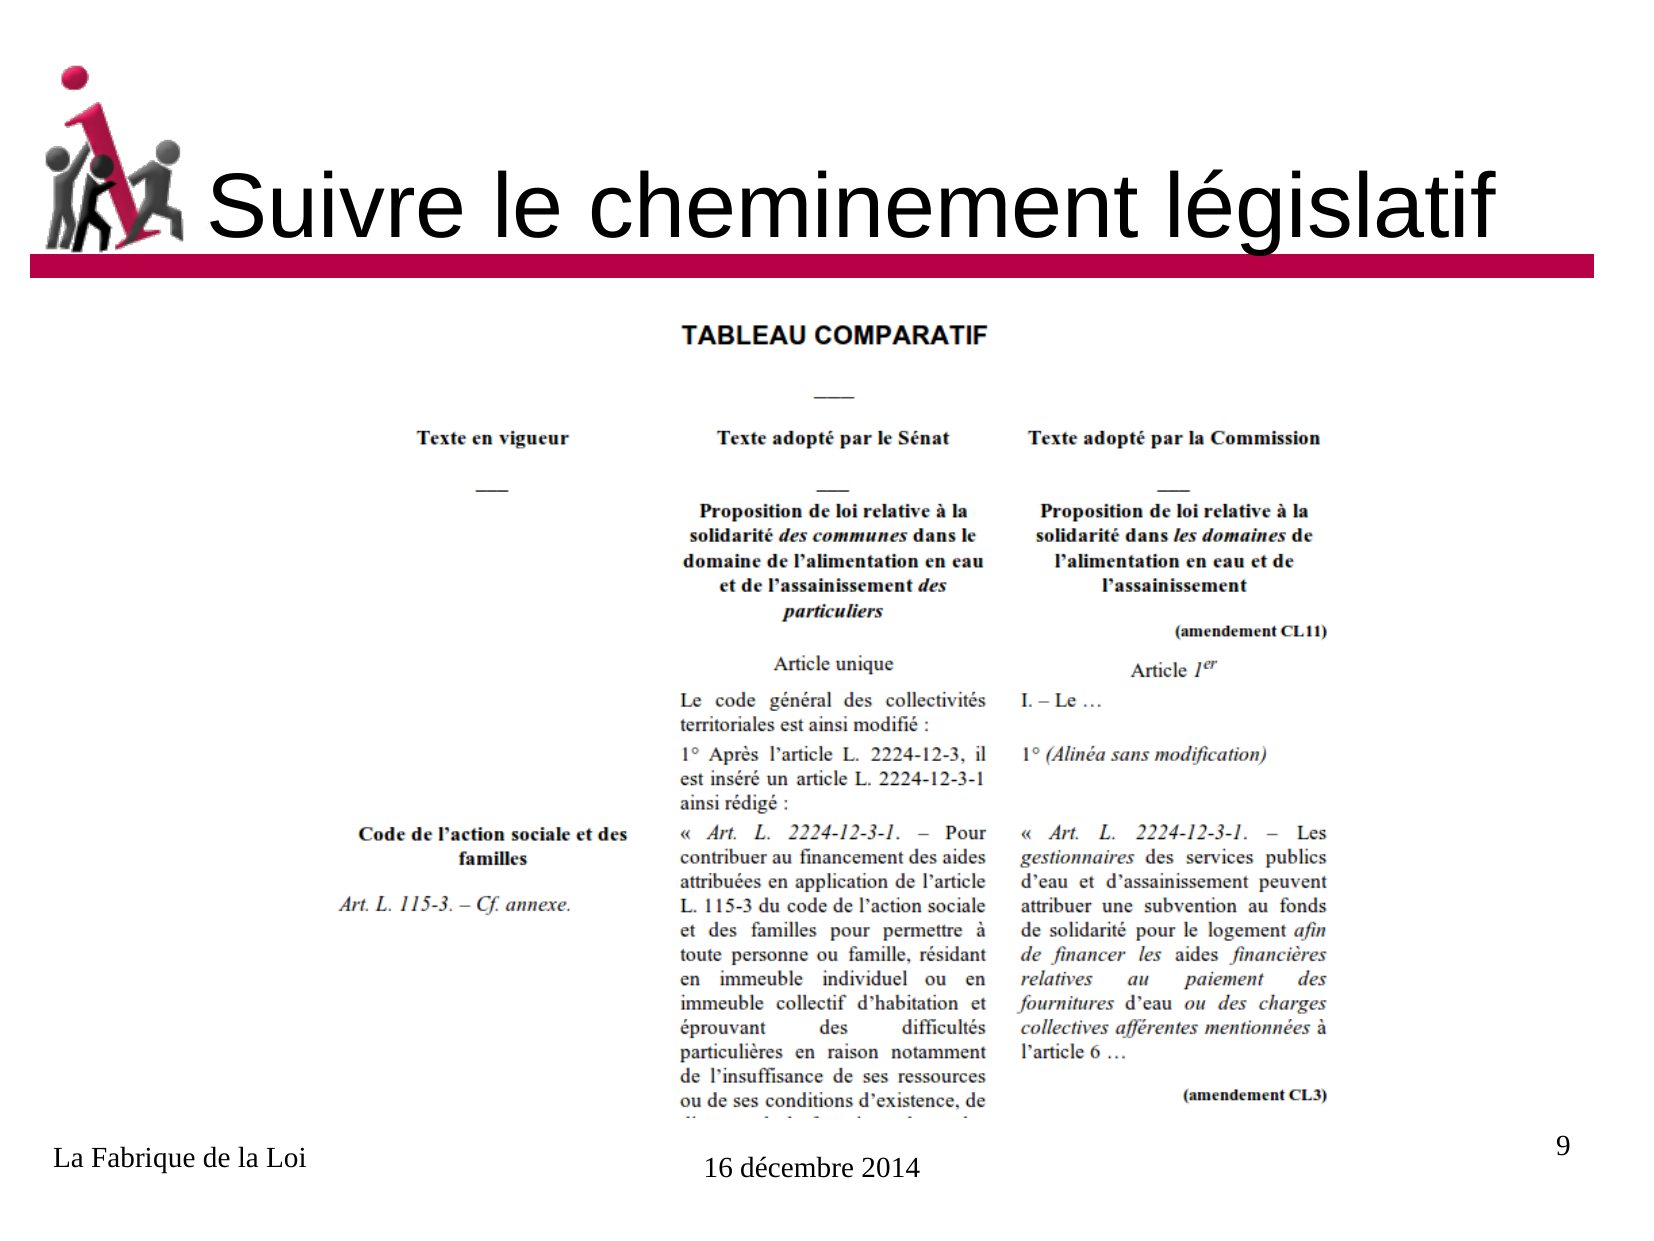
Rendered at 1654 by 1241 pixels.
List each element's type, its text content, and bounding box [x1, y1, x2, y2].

title Suivre le cheminement législatif [206, 102, 1595, 310]
picture [29, 60, 210, 254]
picture [303, 308, 1347, 1118]
